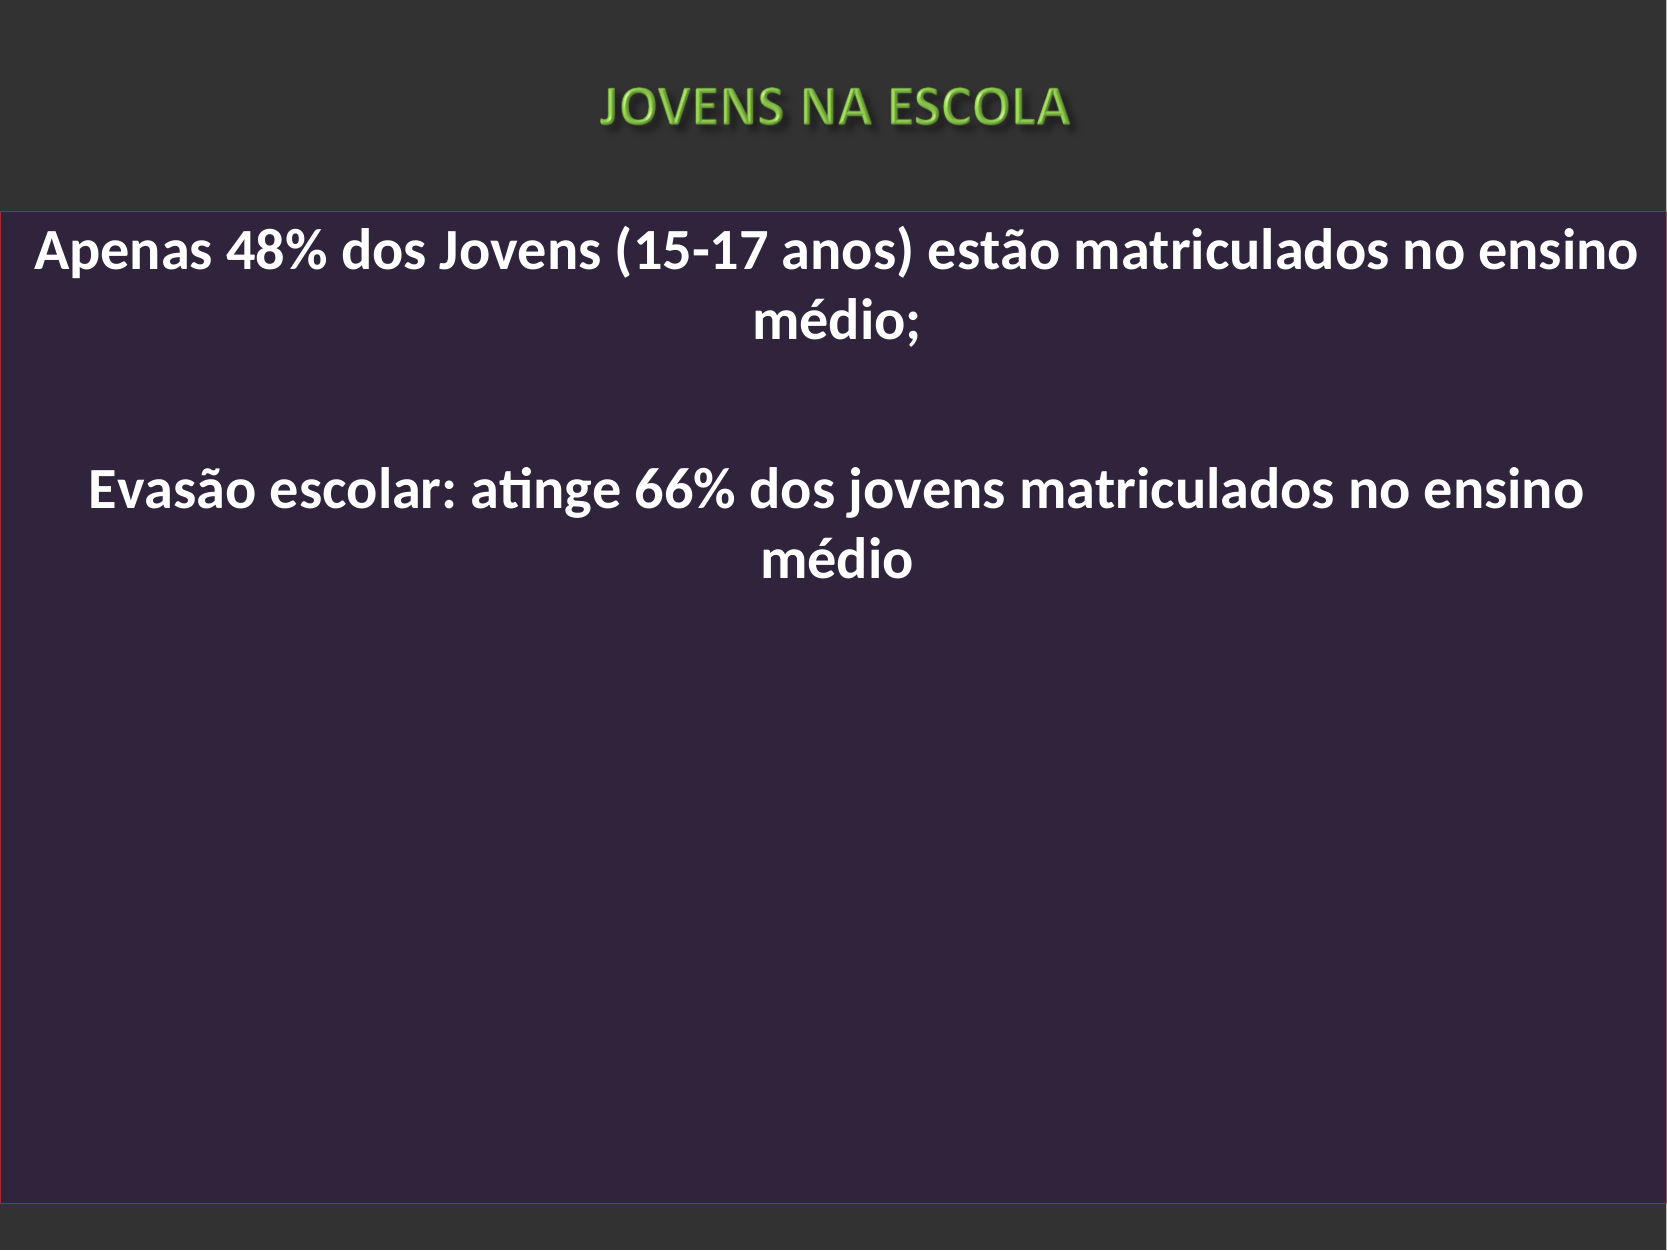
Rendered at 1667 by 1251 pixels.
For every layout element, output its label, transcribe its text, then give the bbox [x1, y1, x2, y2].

list Apenas 48% dos Jovens (15-17 anos) estão matriculados no ensino médio; Evasão escolar: atinge 66% dos jovens matriculados no ensino médio [0, 211, 1667, 1204]
text_box [0, 0, 1667, 211]
